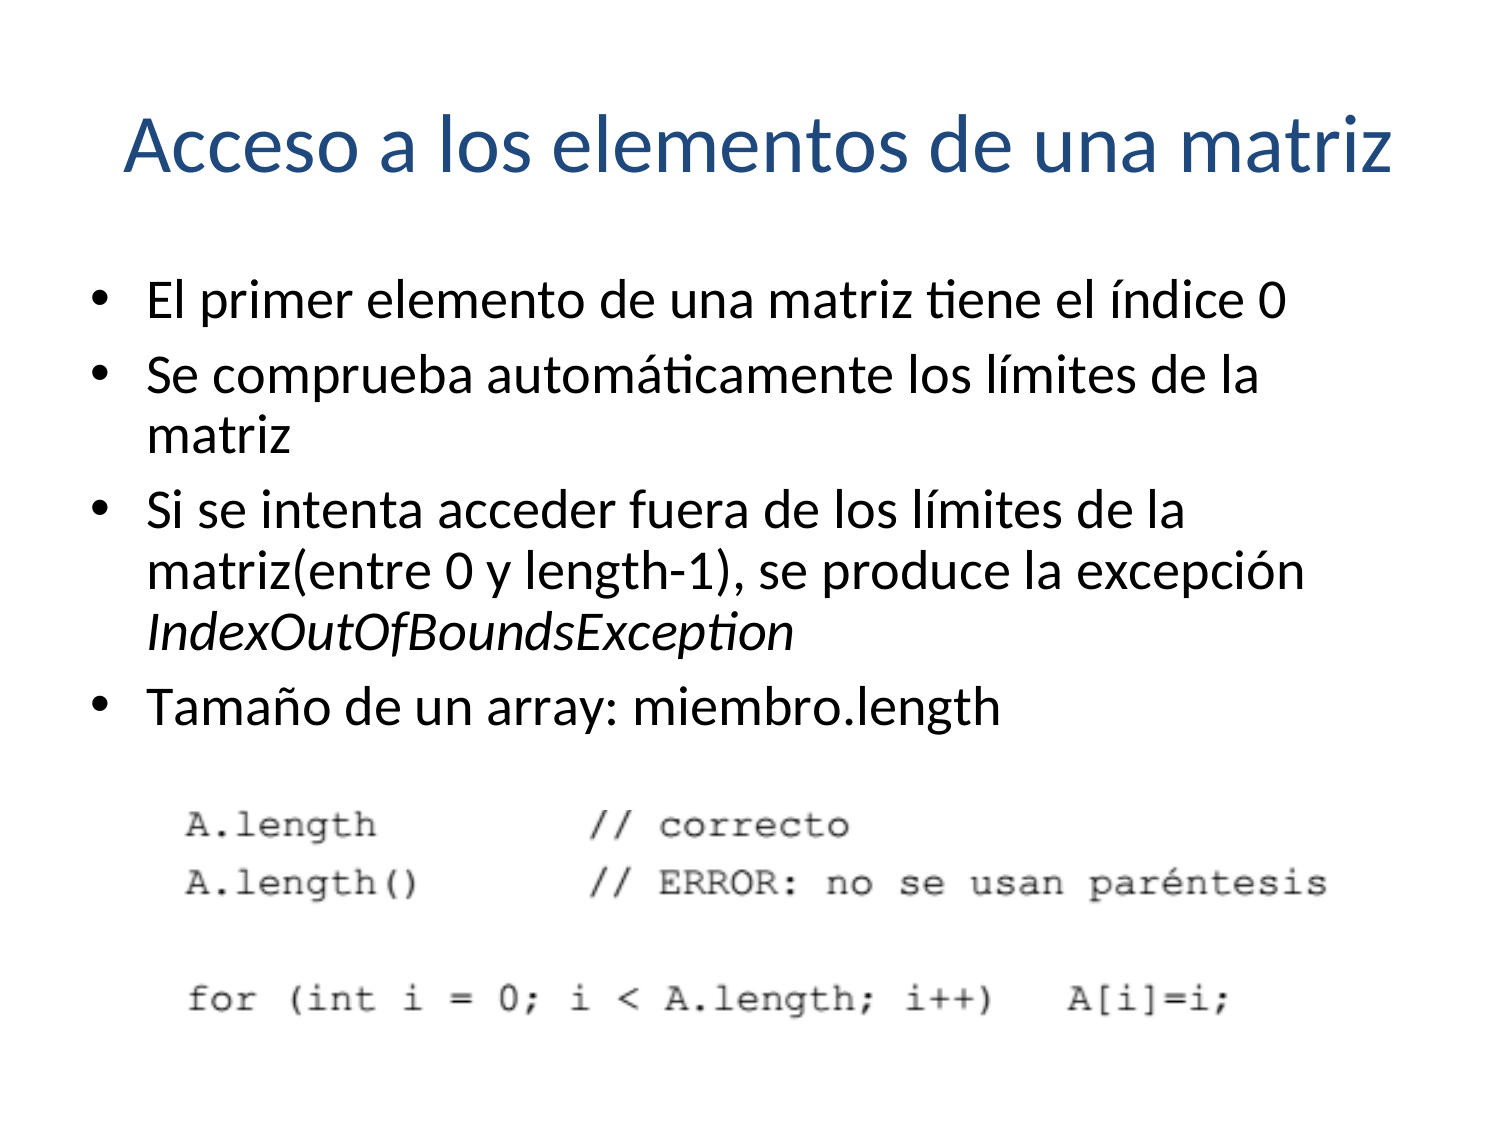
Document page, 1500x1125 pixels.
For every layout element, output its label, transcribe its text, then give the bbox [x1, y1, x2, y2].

title Acceso a los elementos de una matriz [75, 45, 1426, 233]
list El primer elemento de una matriz tiene el índice 0 Se comprueba automáticamente los límites de la matriz Si se intenta acceder fuera de los límites de la matriz(entre 0 y length-1), se produce la excepción IndexOutOfBoundsException Tamaño de un array: miembro.length [75, 262, 1426, 764]
picture [171, 810, 1365, 1047]
